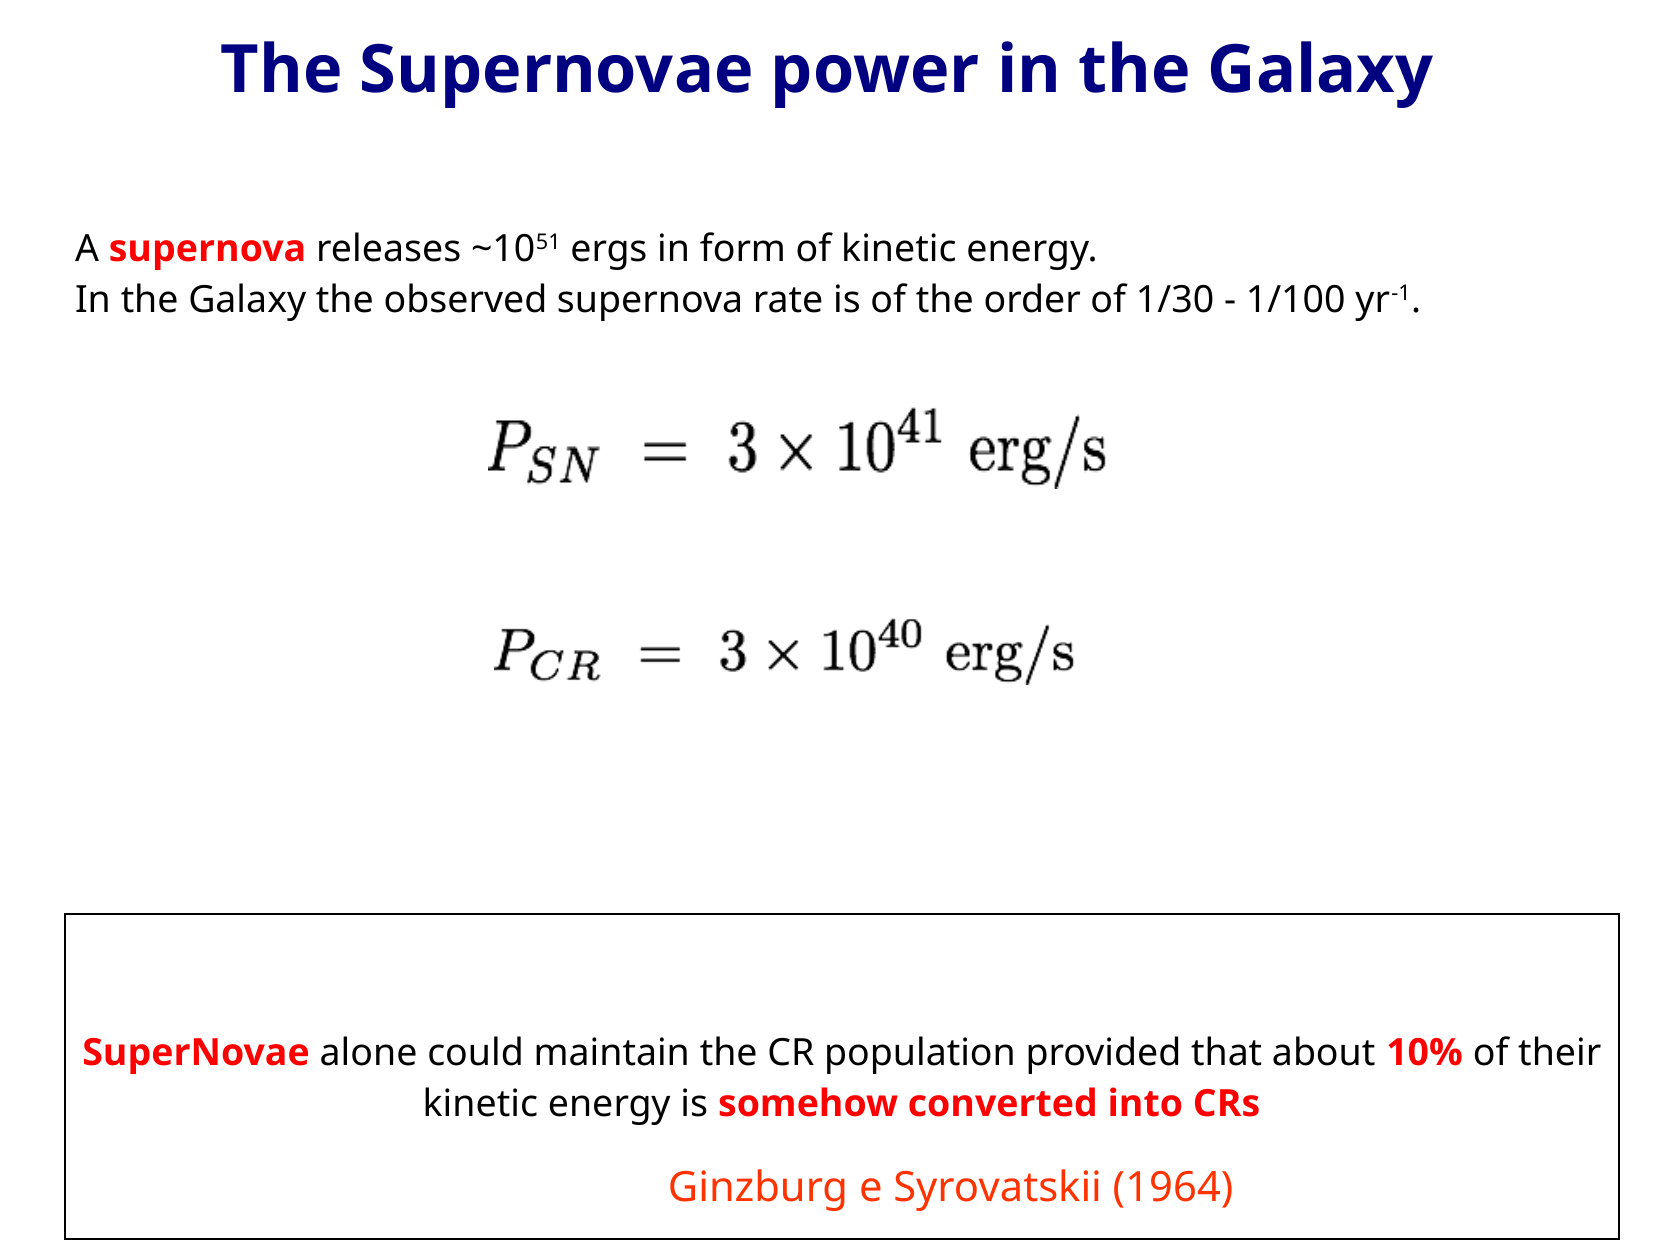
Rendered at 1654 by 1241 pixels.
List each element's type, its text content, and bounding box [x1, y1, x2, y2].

text_box The Supernovae power in the Galaxy [1, 4, 1654, 131]
picture [494, 618, 1075, 685]
text_box SuperNovae alone could maintain the CR population provided that about 10% of their kinetic energy is somehow converted into CRs [65, 913, 1619, 1239]
picture [488, 407, 1107, 489]
text_box Ginzburg e Syrovatskii (1964) [653, 1144, 1595, 1214]
text_box A supernova releases ~1051 ergs in form of kinetic energy. In the Galaxy the observed supernova rate is of the order of 1/30 - 1/100 yr-1. [74, 174, 1628, 372]
